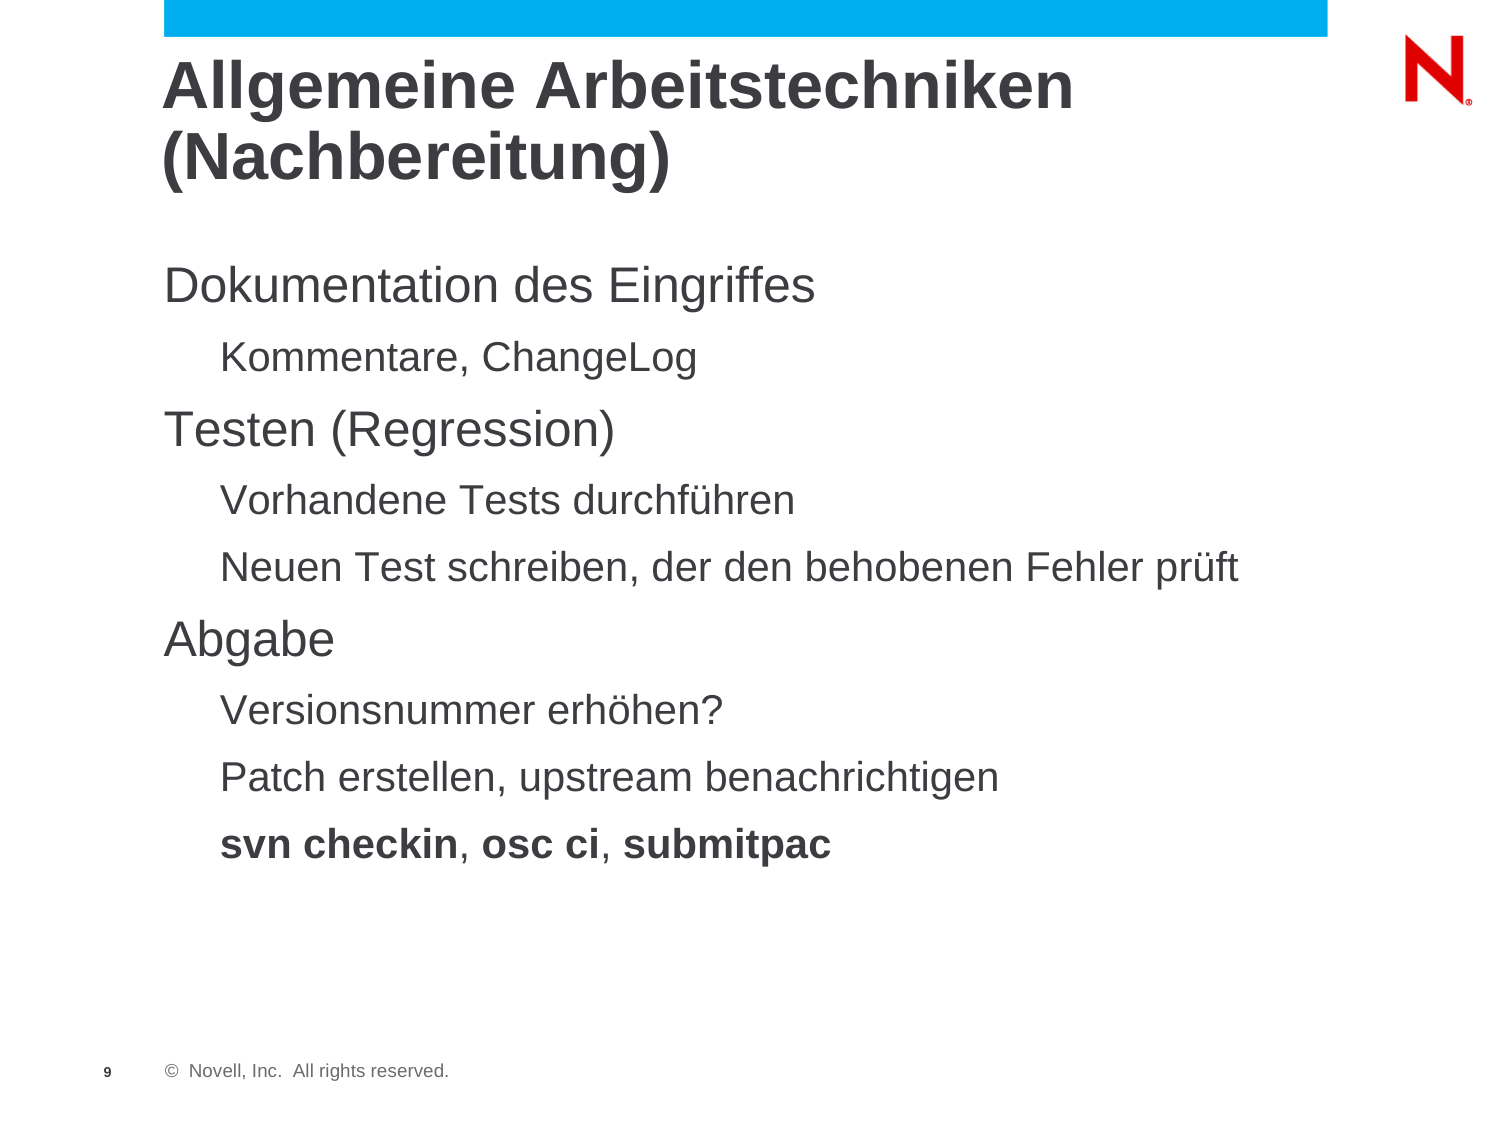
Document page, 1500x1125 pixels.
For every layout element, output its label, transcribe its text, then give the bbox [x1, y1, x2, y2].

title Allgemeine Arbeitstechniken (Nachbereitung) [161, 41, 1383, 205]
picture [1403, 32, 1473, 107]
list Dokumentation des Eingriffes Kommentare, ChangeLog Testen (Regression) Vorhandene Tests durchführen Neuen Test schreiben, der den behobenen Fehler prüft Abgabe Versionsnummer erhöhen? Patch erstellen, upstream benachrichtigen svn checkin, osc ci, submitpac [163, 254, 1404, 986]
